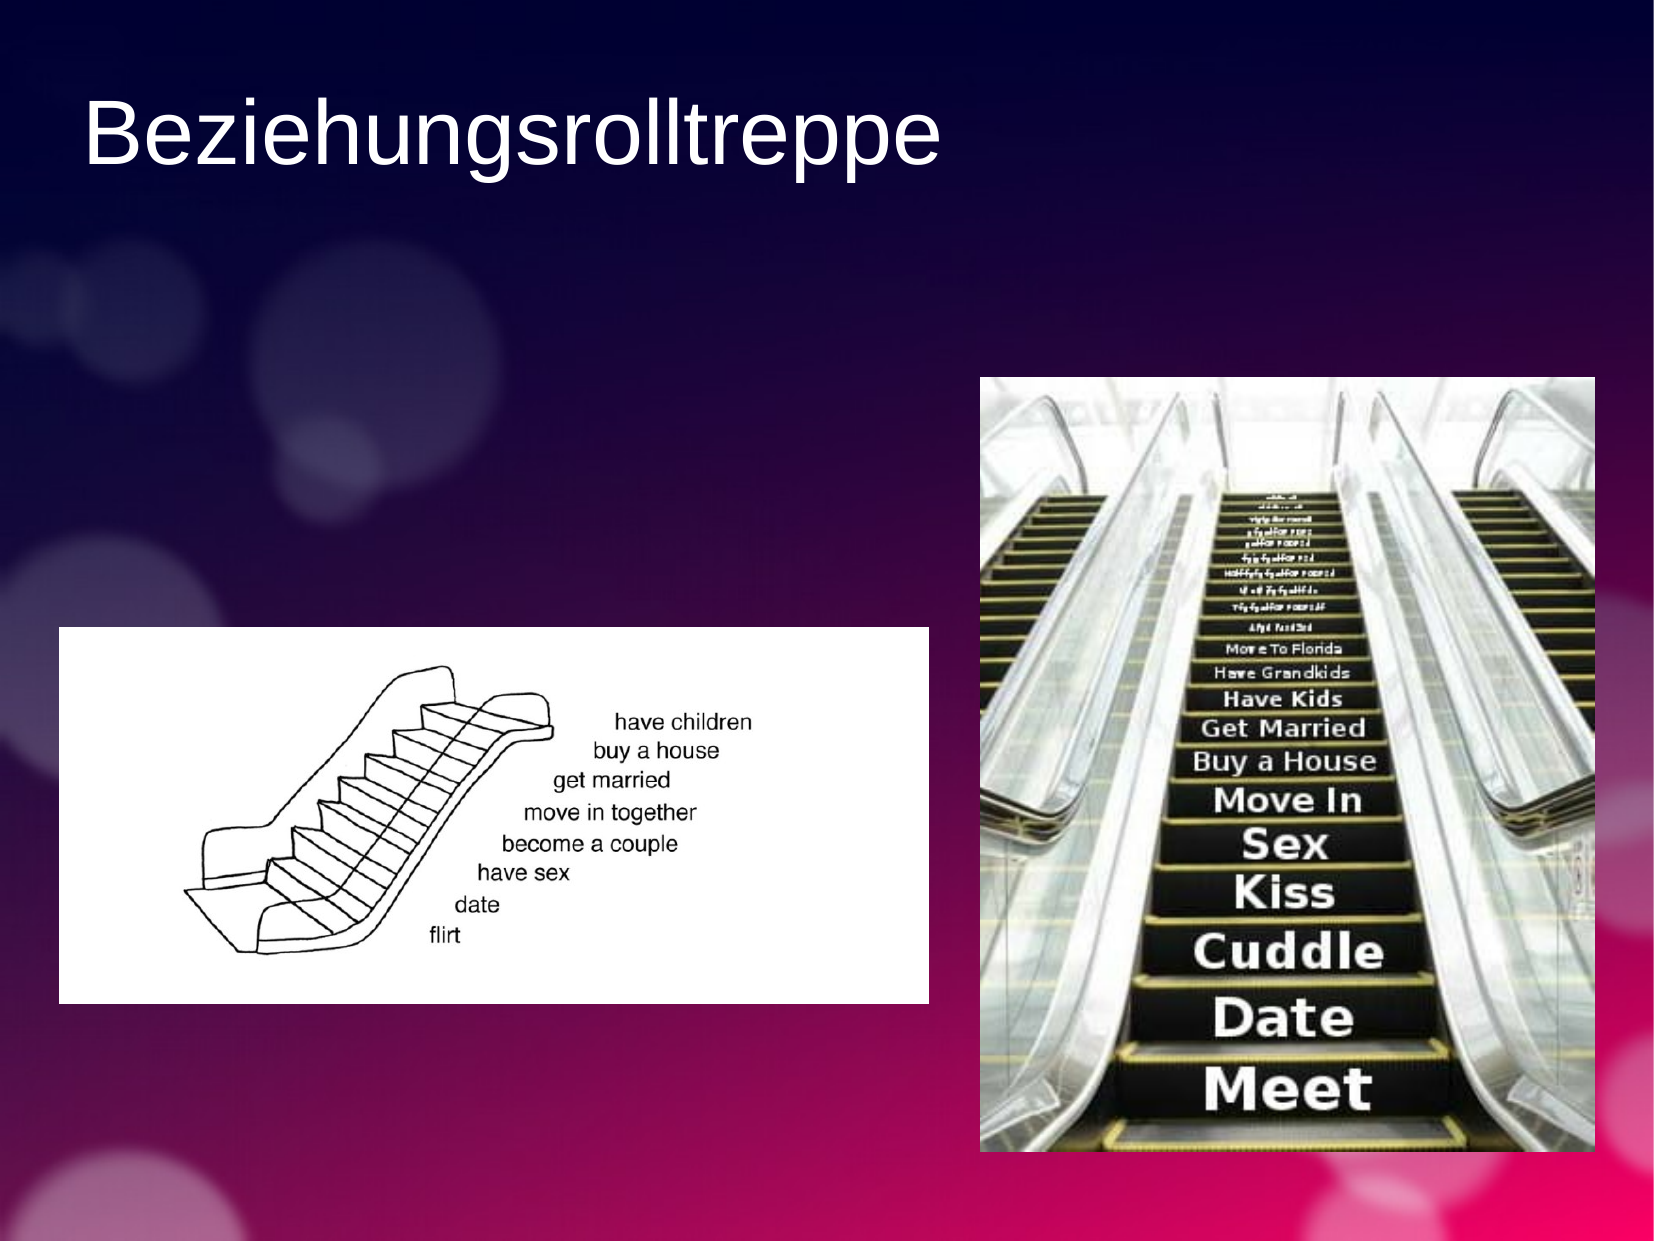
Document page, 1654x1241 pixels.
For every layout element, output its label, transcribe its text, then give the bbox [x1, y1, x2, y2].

picture [0, 0, 1654, 1241]
title Beziehungsrolltreppe [82, 29, 1571, 237]
